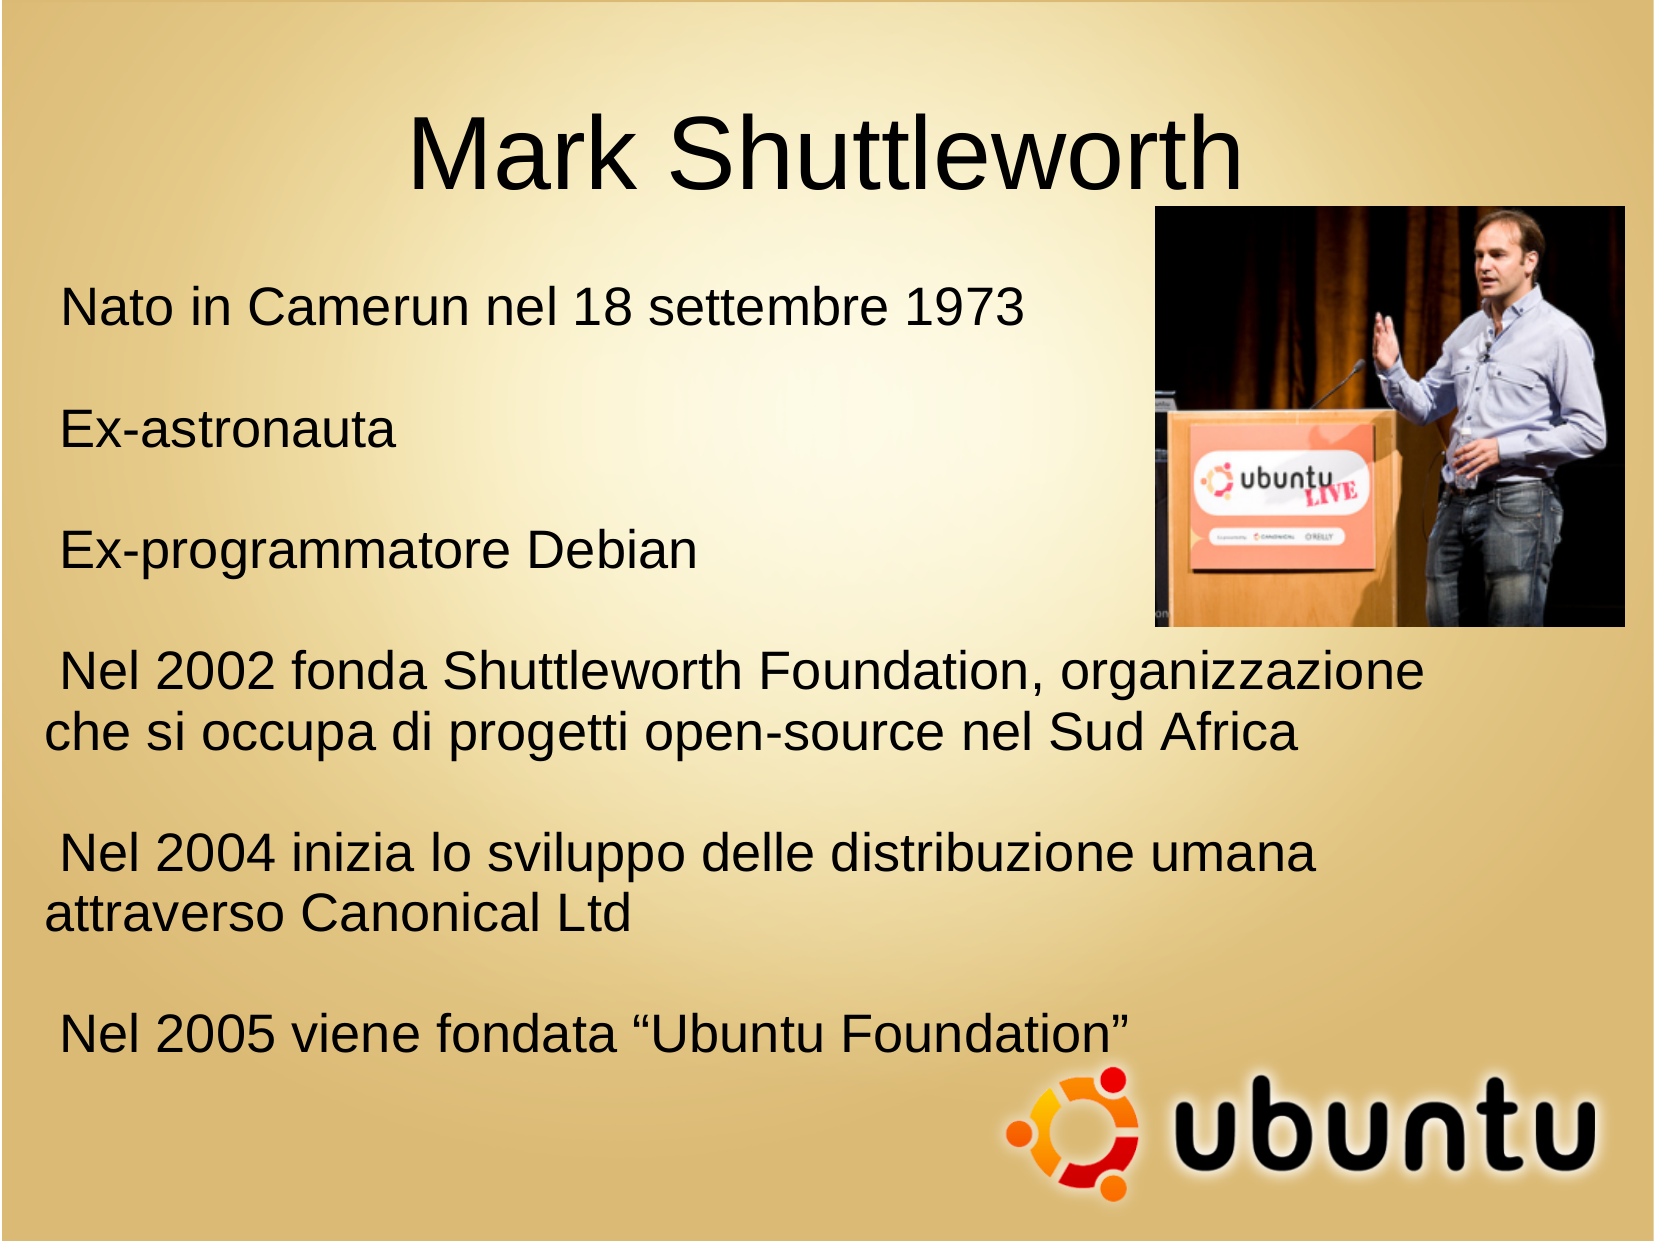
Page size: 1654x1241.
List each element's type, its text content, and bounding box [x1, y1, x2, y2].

picture [2, 0, 1654, 1241]
text_box Nato in Camerun nel 18 settembre 1973 Ex-astronauta Ex-programmatore Debian Nel 2002 fonda Shuttleworth Foundation, organizzazione che si occupa di progetti open-source nel Sud Africa Nel 2004 inizia lo sviluppo delle distribuzione umana attraverso Canonical Ltd Nel 2005 viene fondata “Ubuntu Foundation” [29, 265, 1536, 1095]
title Mark Shuttleworth [82, 49, 1571, 257]
